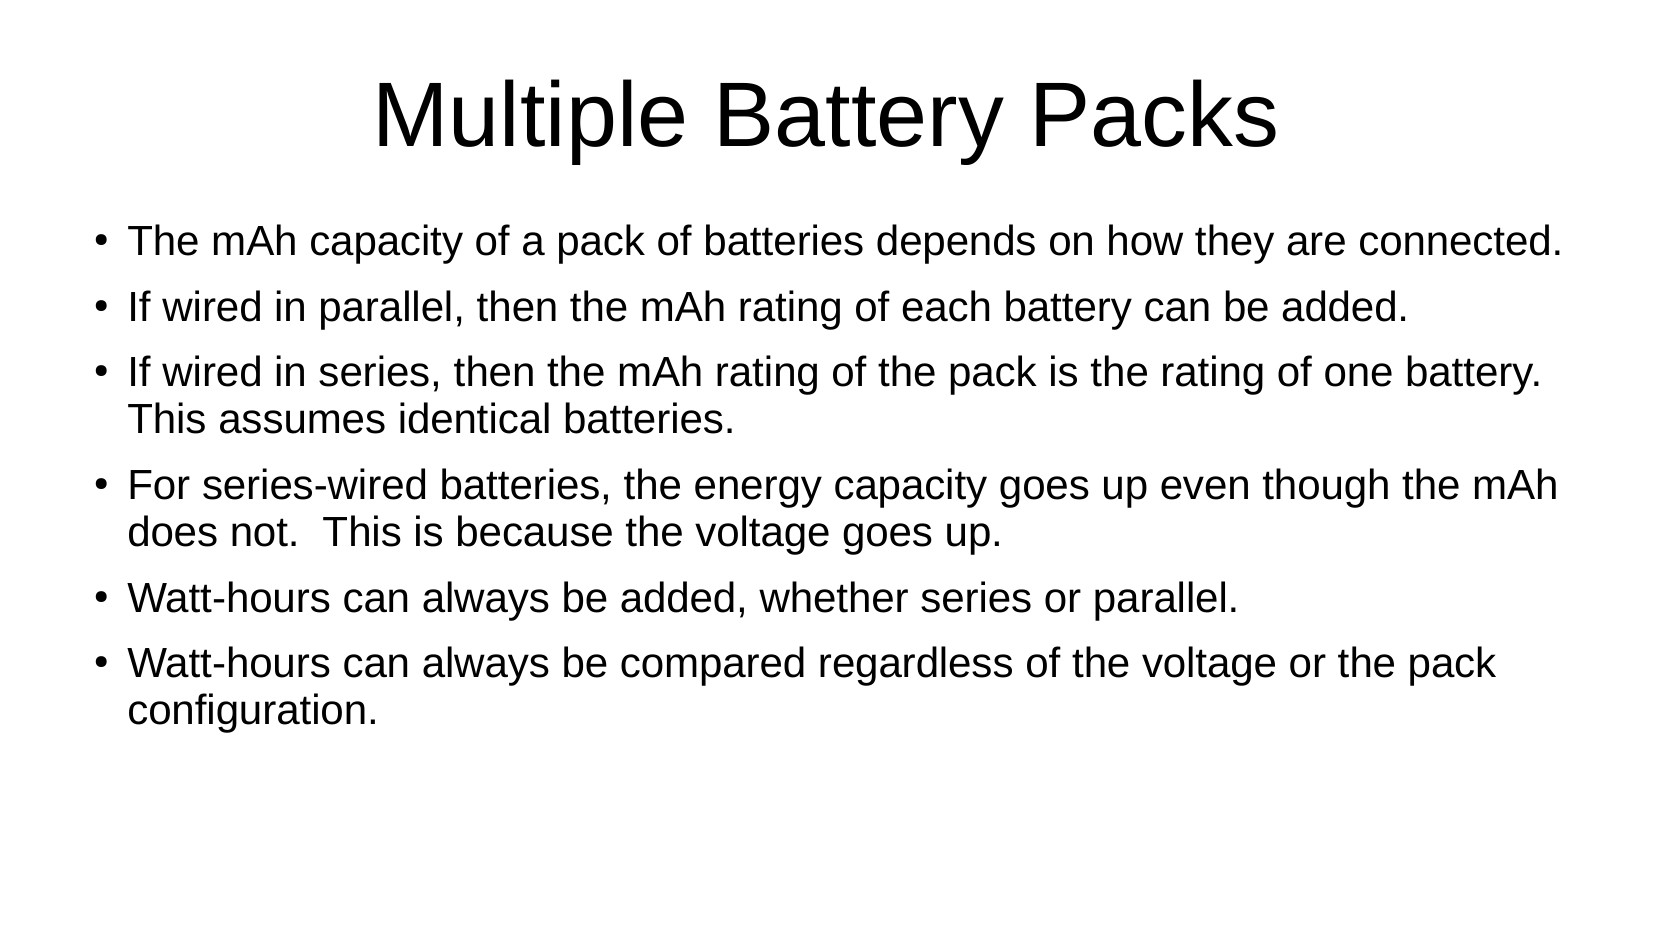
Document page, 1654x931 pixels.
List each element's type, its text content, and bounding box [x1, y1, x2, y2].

title Multiple Battery Packs [82, 37, 1571, 193]
list The mAh capacity of a pack of batteries depends on how they are connected. If wired in parallel, then the mAh rating of each battery can be added. If wired in series, then the mAh rating of the pack is the rating of one battery. This assumes identical batteries. For series-wired batteries, the energy capacity goes up even though the mAh does not. This is because the voltage goes up. Watt-hours can always be added, whether series or parallel. Watt-hours can always be compared regardless of the voltage or the pack configuration. [82, 217, 1571, 758]
